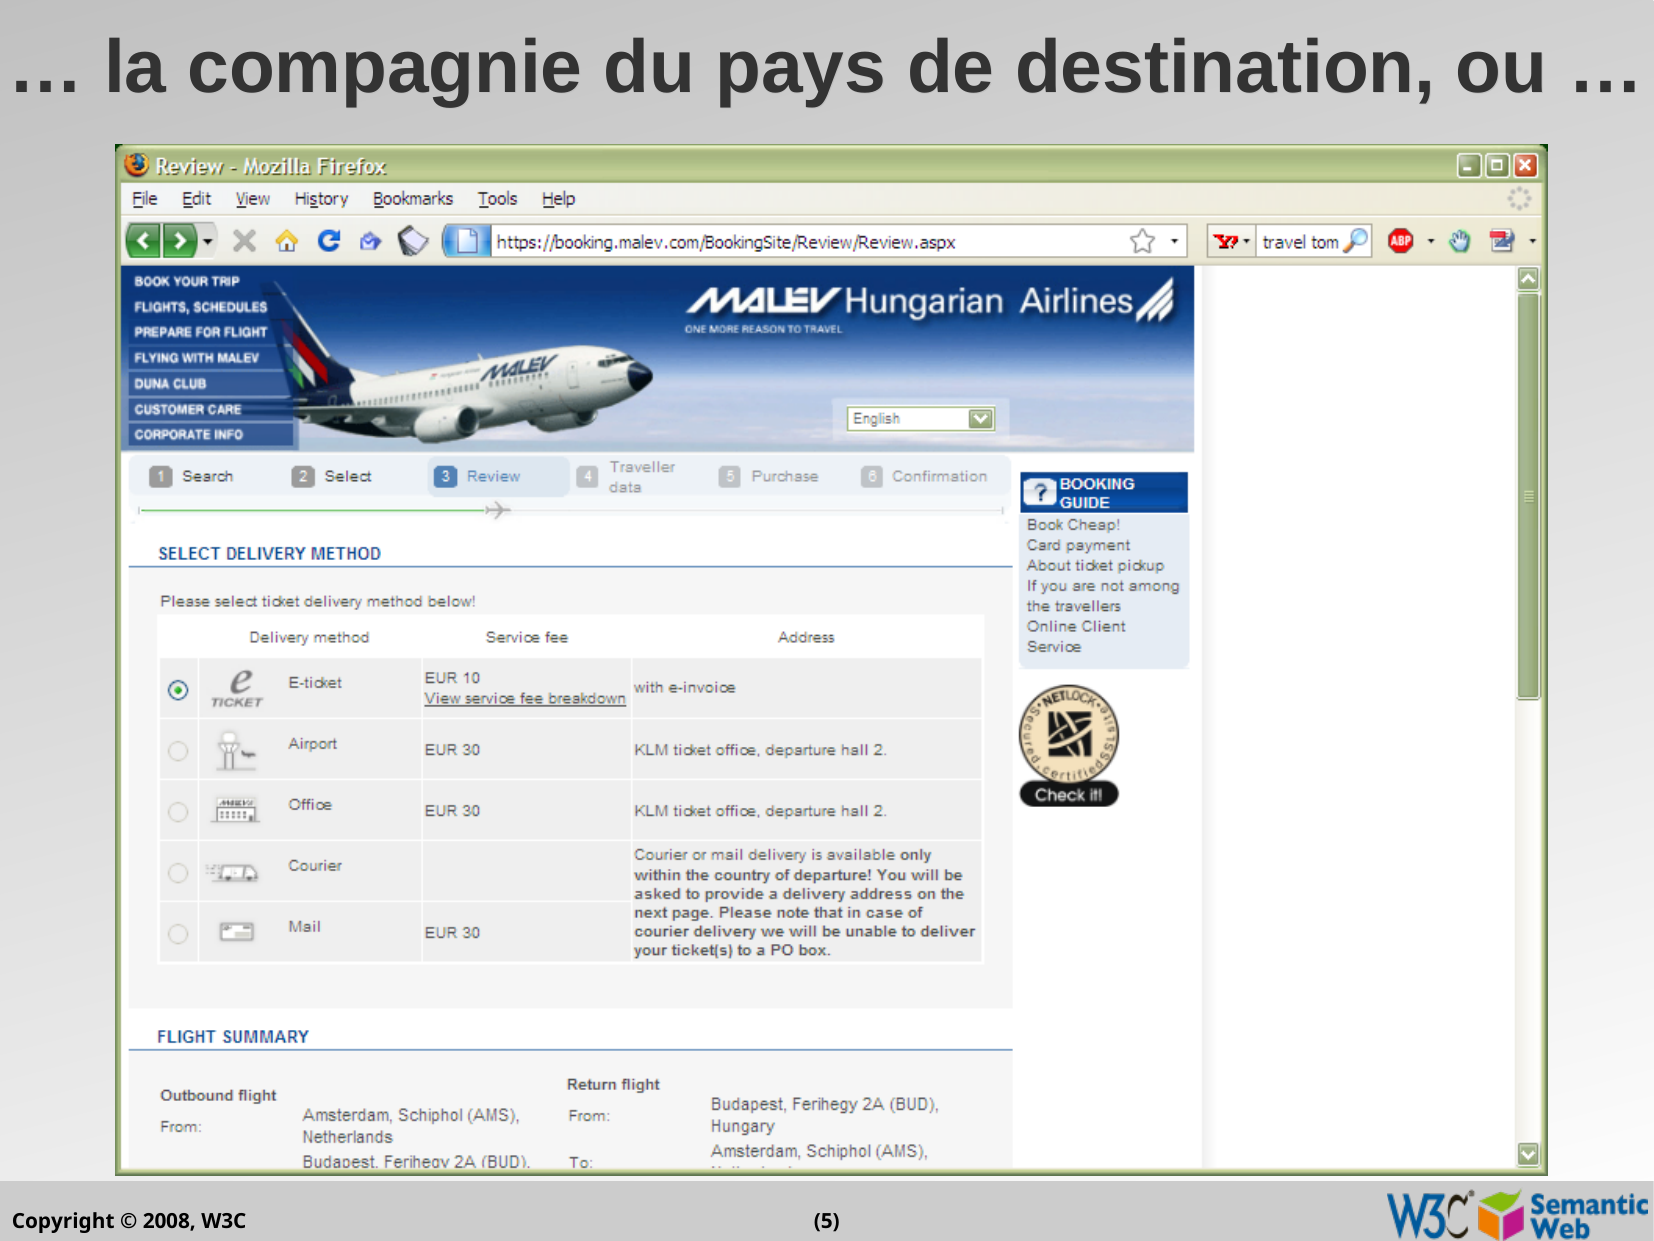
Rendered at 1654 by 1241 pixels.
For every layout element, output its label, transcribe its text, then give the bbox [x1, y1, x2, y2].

picture [1387, 1187, 1648, 1241]
picture [115, 144, 1548, 1177]
title … la compagnie du pays de destination, ou … [0, 5, 1654, 125]
